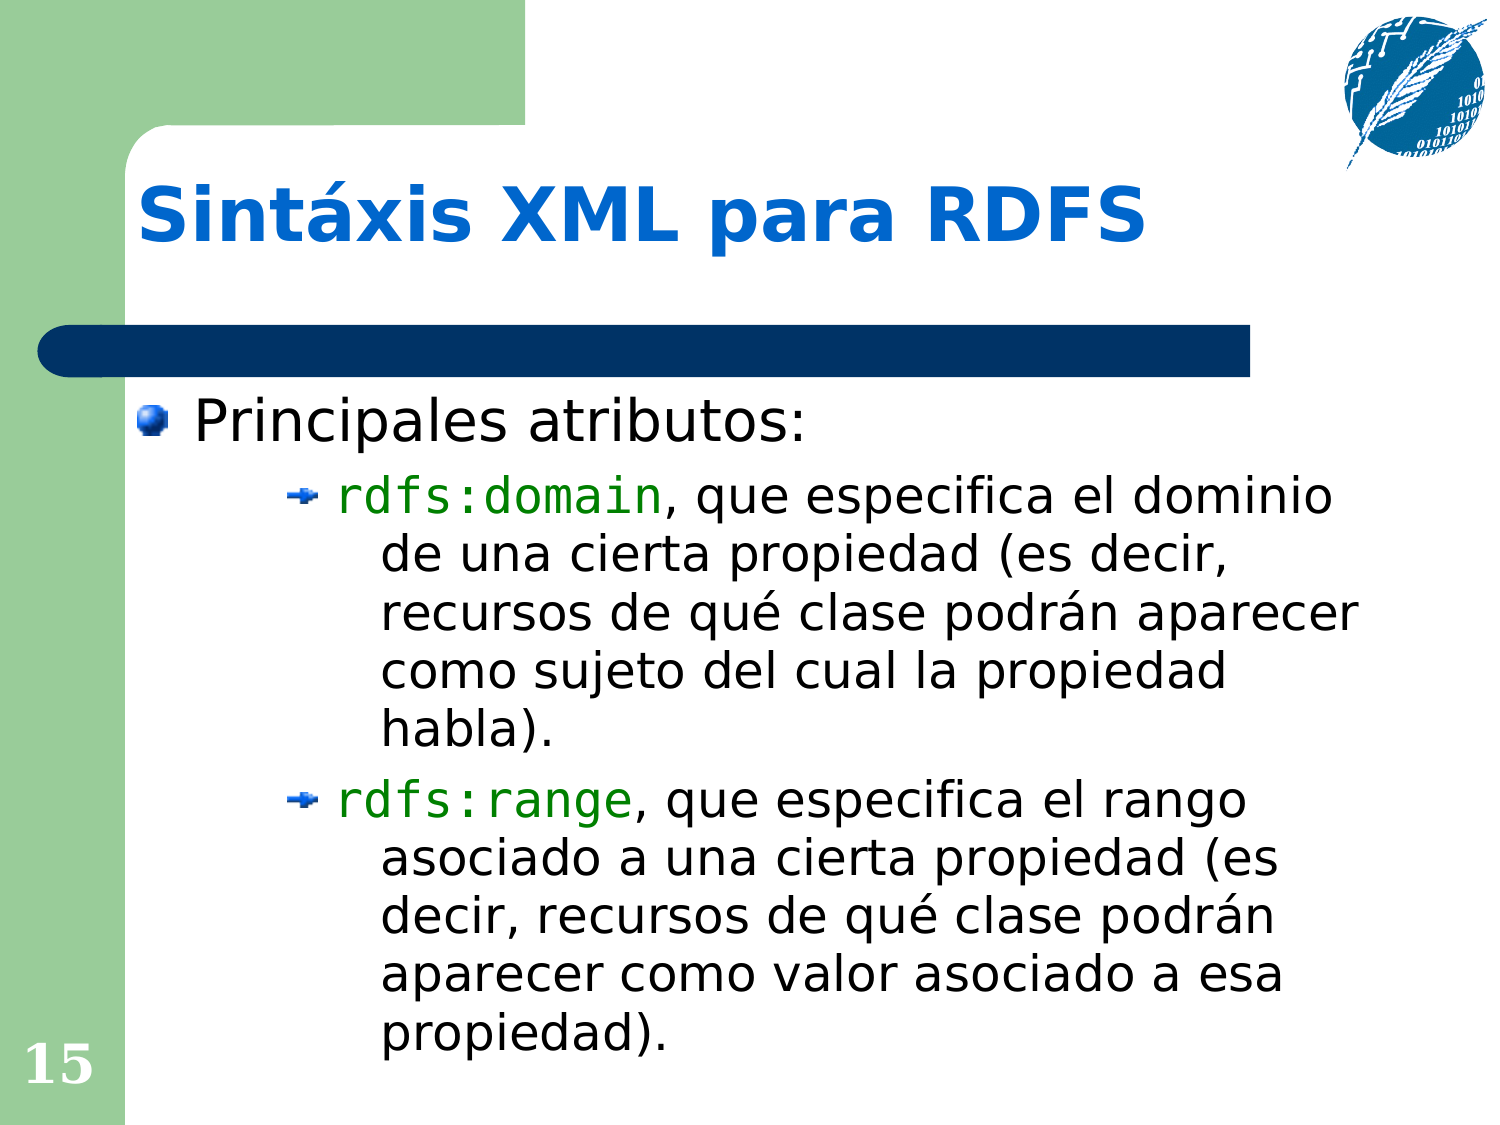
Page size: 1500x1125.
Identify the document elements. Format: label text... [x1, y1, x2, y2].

picture [1416, 140, 1425, 149]
title Sintáxis XML para RDFS [136, 136, 1413, 301]
picture [1427, 138, 1431, 148]
picture [1436, 127, 1450, 136]
picture [1341, 15, 1487, 172]
list Principales atributos: rdfs:domain, que especifica el dominio de una cierta propiedad (es decir, recursos de qué clase podrán aparecer como sujeto del cual la propiedad habla). rdfs:range, que especifica el rango asociado a una cierta propiedad (es decir, recursos de qué clase podrán aparecer como valor asociado a esa propiedad). [137, 386, 1400, 1100]
picture [1433, 139, 1440, 147]
